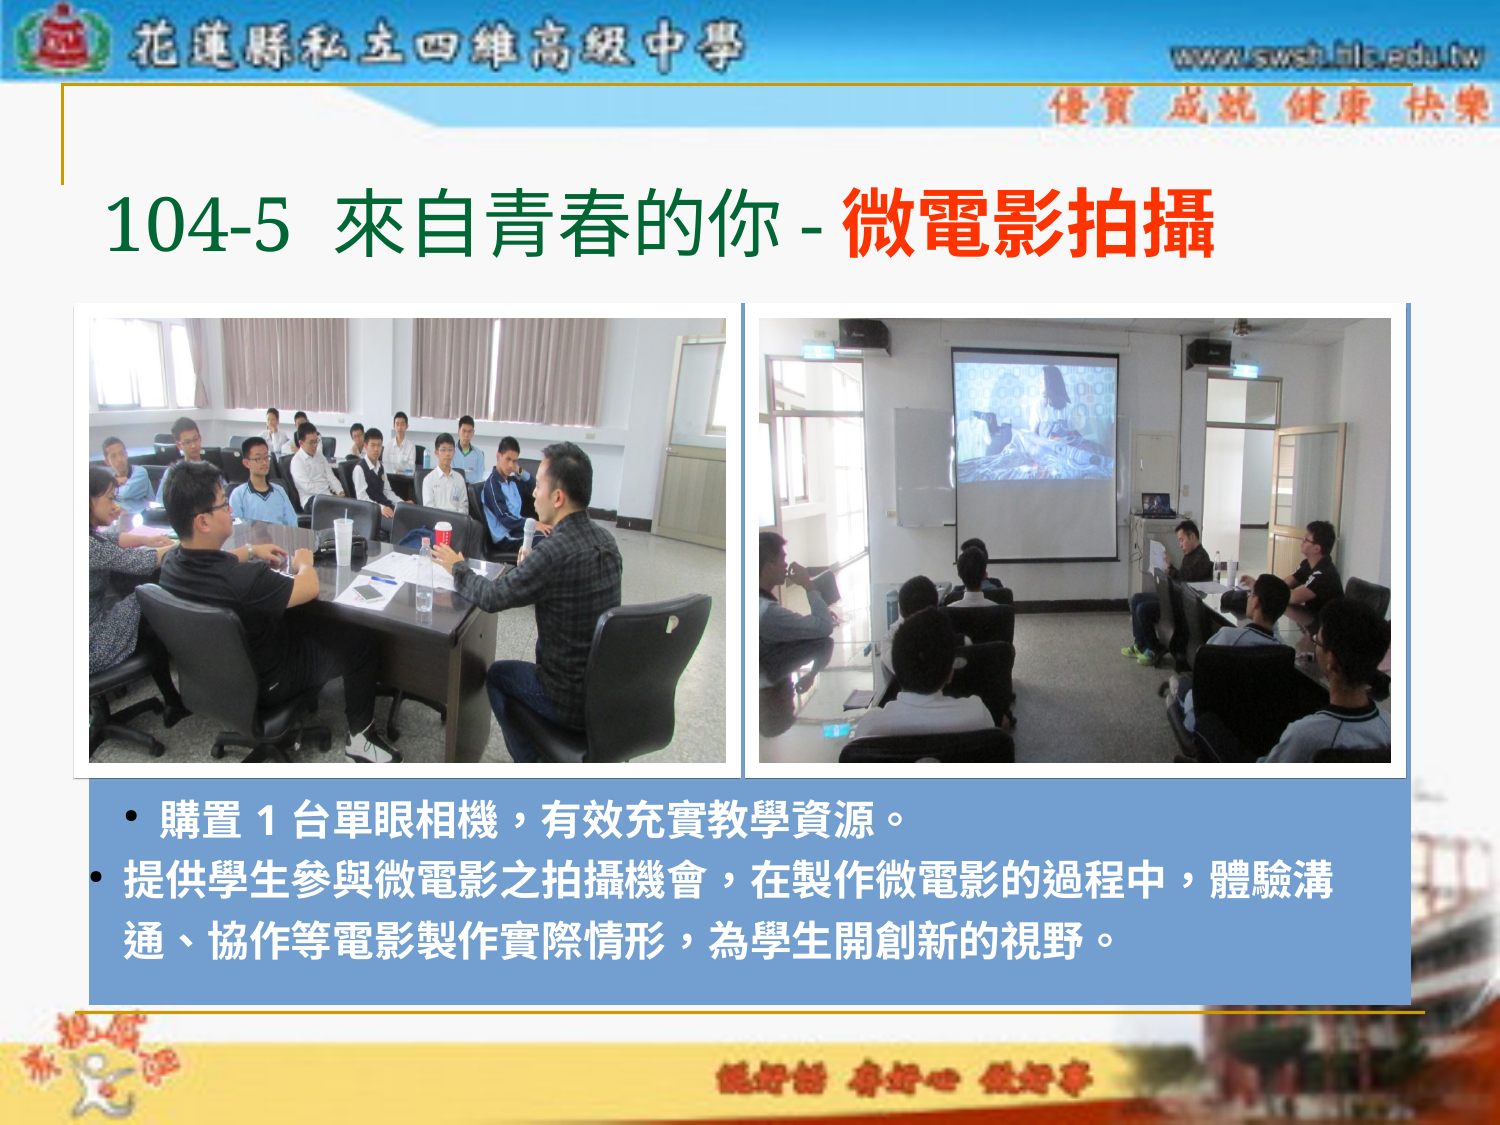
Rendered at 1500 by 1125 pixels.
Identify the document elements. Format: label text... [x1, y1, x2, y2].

text_box [1080, 1023, 1431, 1099]
picture [759, 318, 1392, 764]
table_cell 購置1台單眼相機，有效充實教學資源。 提供學生參與微電影之拍攝機會，在製作微電影的過程中，體驗溝通、協作等電影製作實際情形，為學生開創新的視野。 [89, 787, 1411, 1005]
text_box 104-5 來自青春的你-微電影拍攝 [88, 125, 1439, 319]
text_box P56 [0, 1023, 262, 1099]
table_header [89, 303, 750, 787]
picture [88, 318, 727, 764]
table_header [750, 303, 1411, 787]
